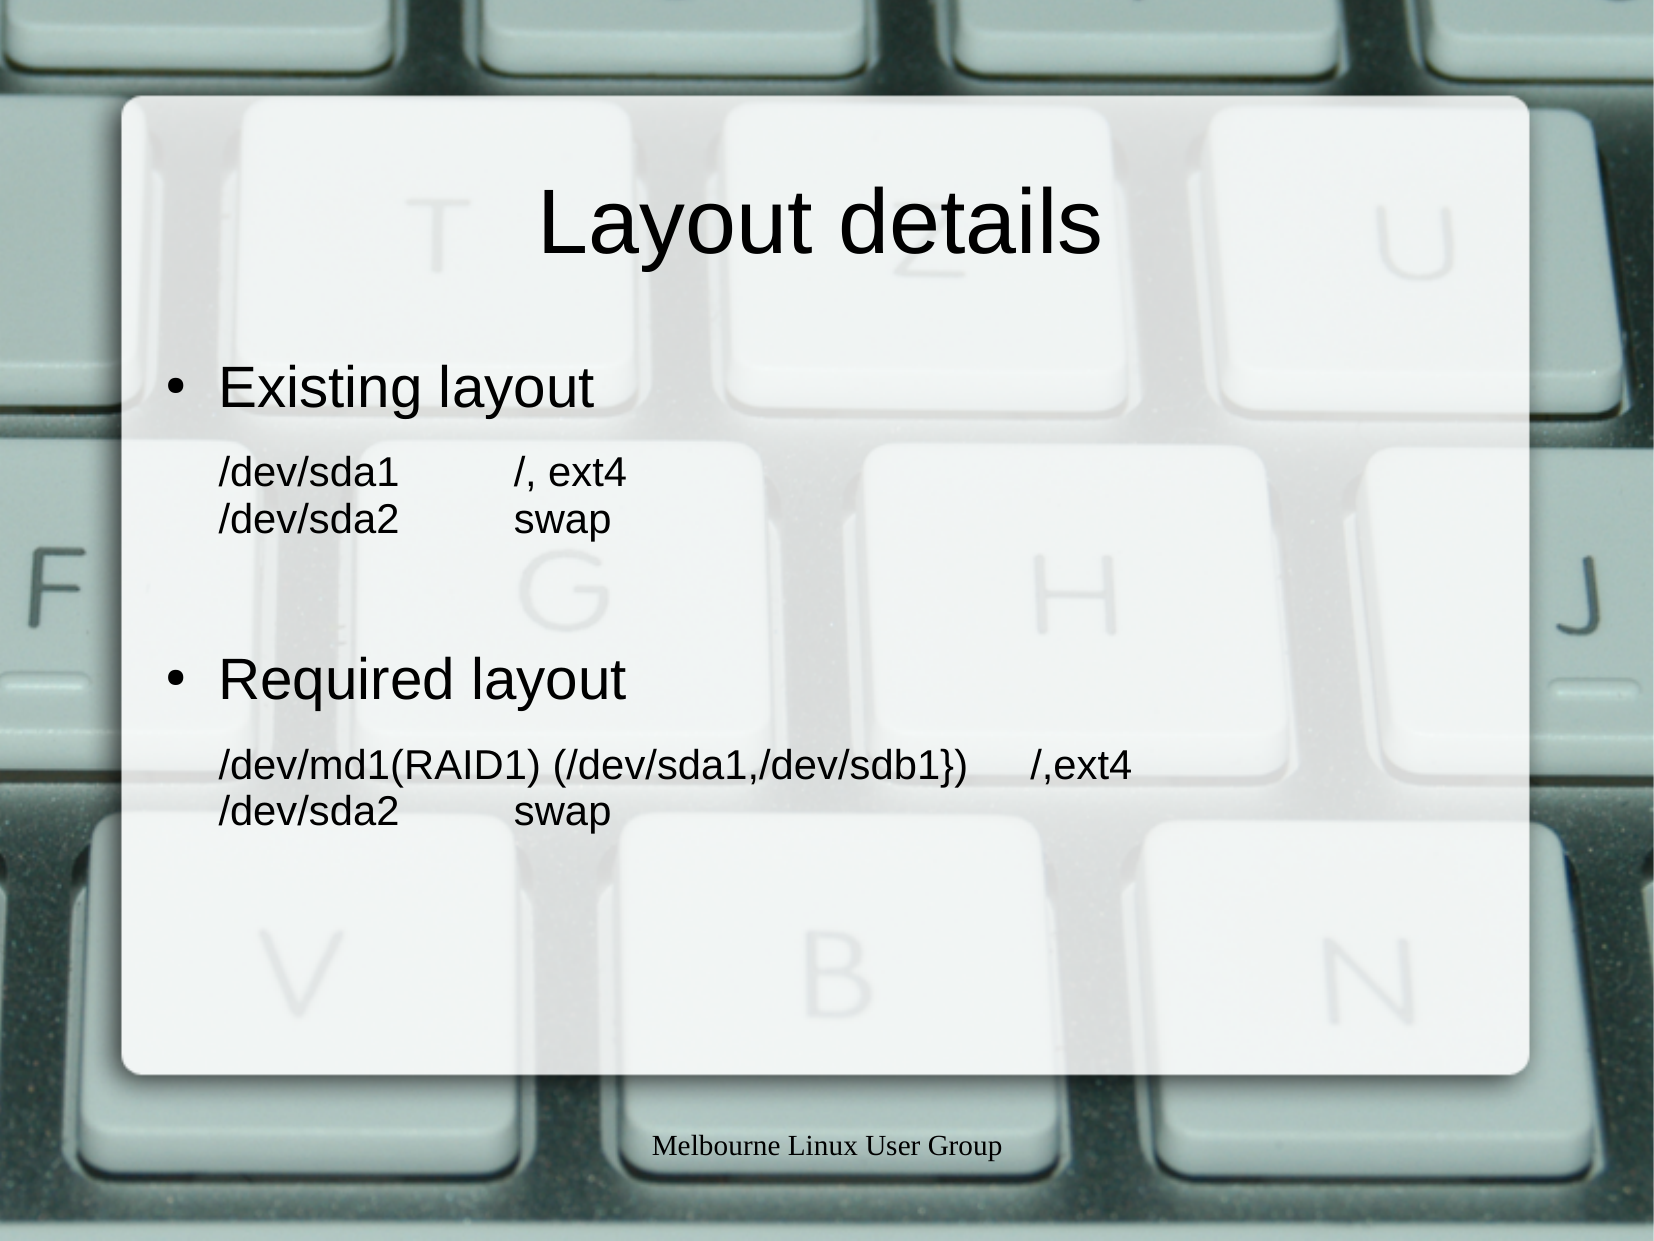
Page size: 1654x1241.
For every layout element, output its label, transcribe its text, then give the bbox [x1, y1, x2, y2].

title Layout details [135, 117, 1506, 325]
picture [0, 0, 1654, 1241]
list Existing layout /dev/sda1 /, ext4 /dev/sda2 swap Required layout /dev/md1(RAID1) (/dev/sda1,/dev/sdb1}) /,ext4 /dev/sda2 swap [147, 354, 1506, 1173]
